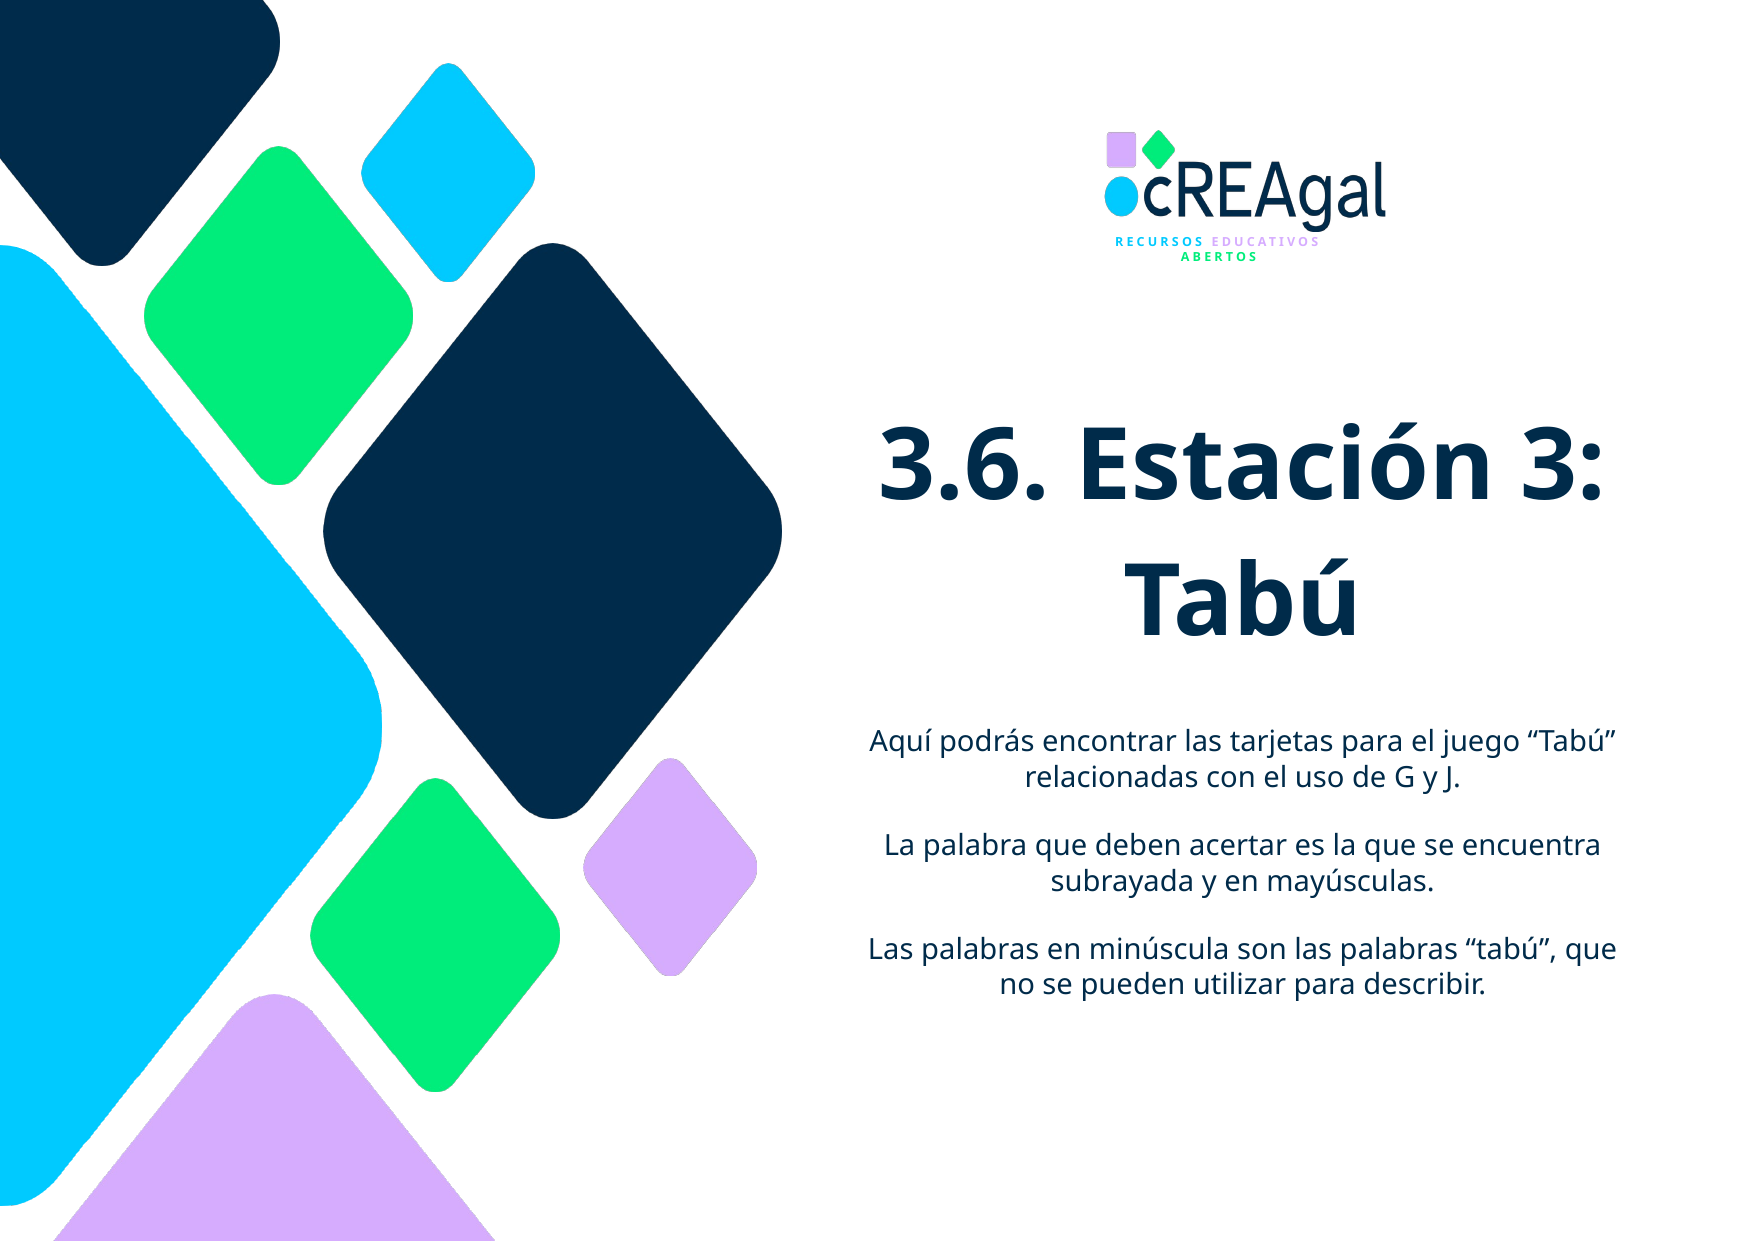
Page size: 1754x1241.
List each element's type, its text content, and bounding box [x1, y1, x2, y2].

picture [1104, 130, 1386, 232]
picture [0, 0, 782, 1241]
title 3.6. Estación 3: Tabú [854, 341, 1632, 715]
picture [451, 63, 535, 164]
list Aquí podrás encontrar las tarjetas para el juego “Tabú” relacionadas con el uso de G y J. La palabra que deben acertar es la que se encuentra subrayada y en mayúsculas. Las palabras en minúscula son las palabras “tabú”, que no se pueden utilizar para describir. [854, 715, 1632, 1010]
